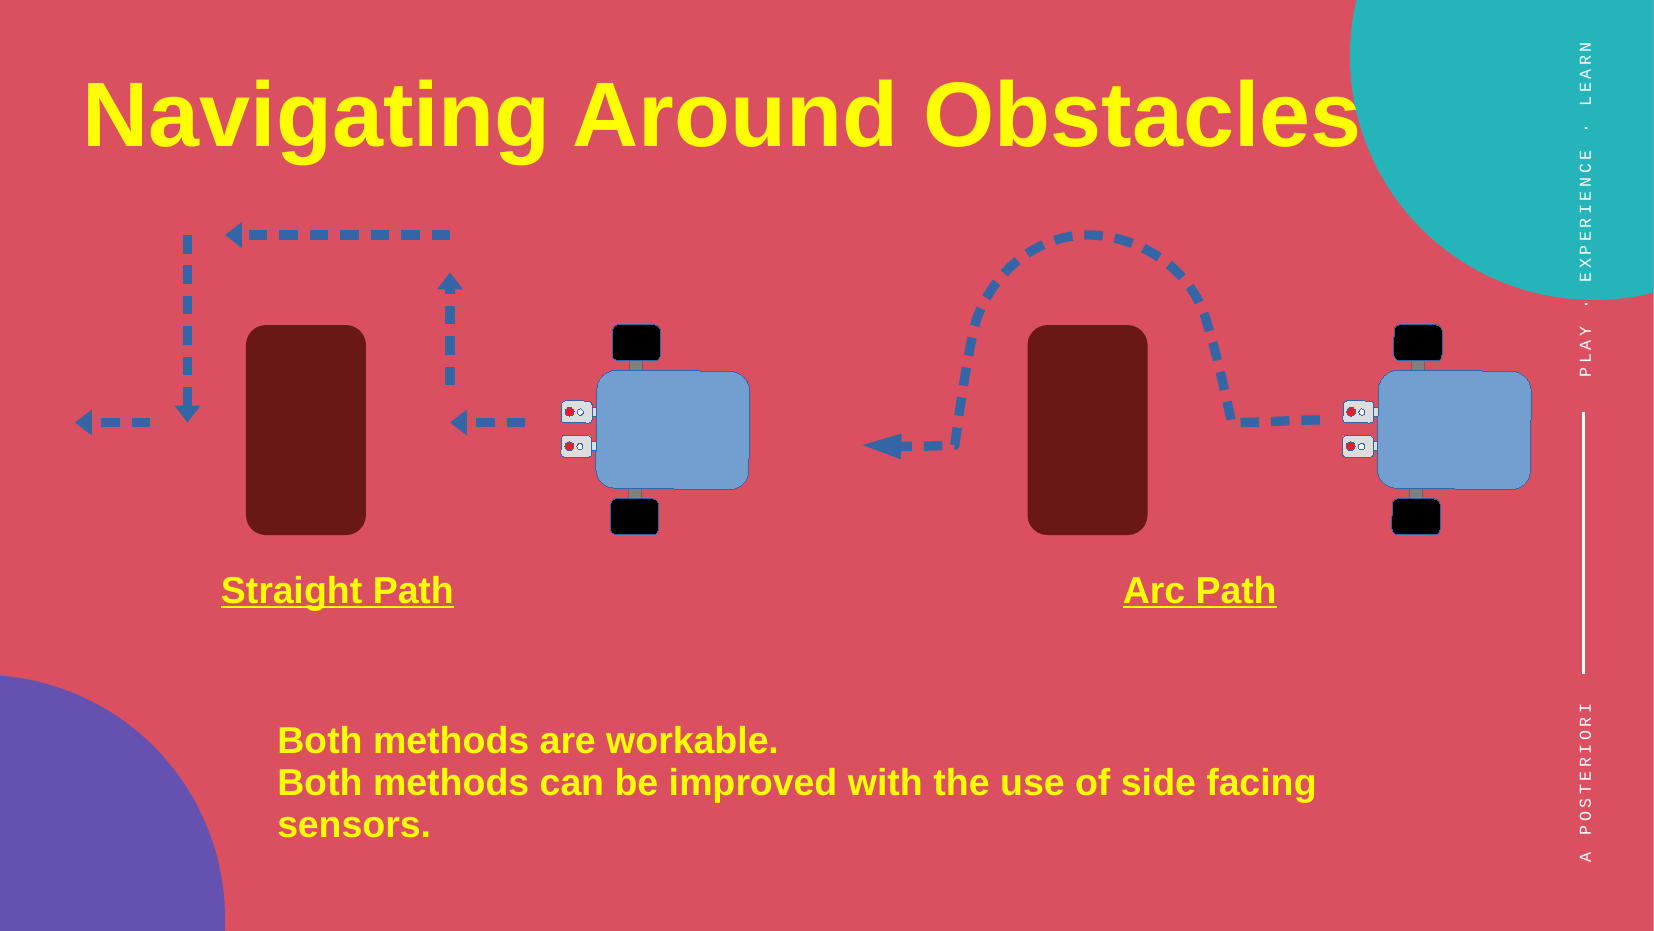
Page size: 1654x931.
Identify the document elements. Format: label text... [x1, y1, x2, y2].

text_box Arc Path [862, 562, 1538, 638]
text_box [560, 324, 750, 535]
text_box [245, 325, 366, 536]
title Navigating Around Obstacles [82, 12, 1426, 218]
text_box Straight Path [112, 562, 563, 620]
text_box [1027, 325, 1148, 536]
text_box [1342, 324, 1532, 535]
text_box Both methods are workable. Both methods can be improved with the use of side facing sensors. [262, 712, 1388, 854]
